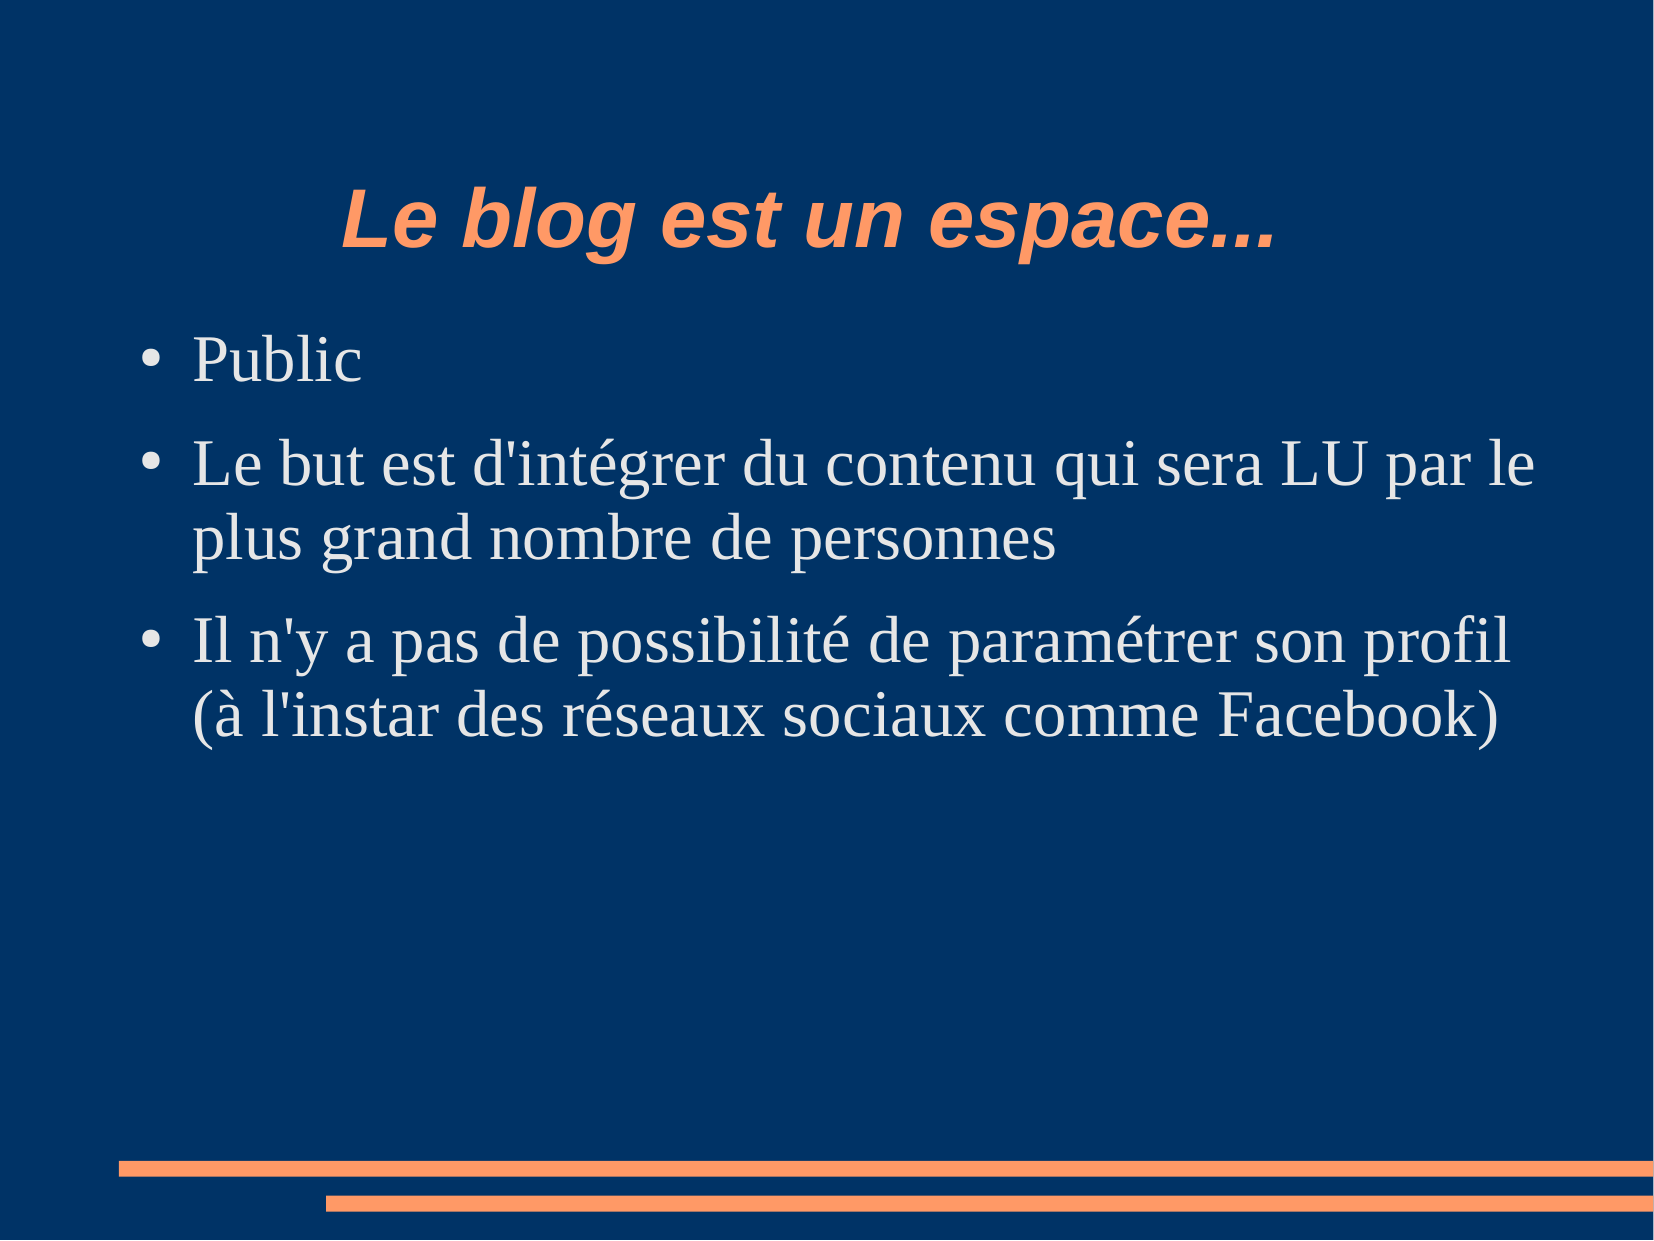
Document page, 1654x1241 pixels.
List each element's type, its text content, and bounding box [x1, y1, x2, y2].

list Public Le but est d'intégrer du contenu qui sera LU par le plus grand nombre de personnes Il n'y a pas de possibilité de paramétrer son profil (à l'instar des réseaux sociaux comme Facebook) [121, 322, 1561, 1132]
title Le blog est un espace... [88, 114, 1534, 322]
